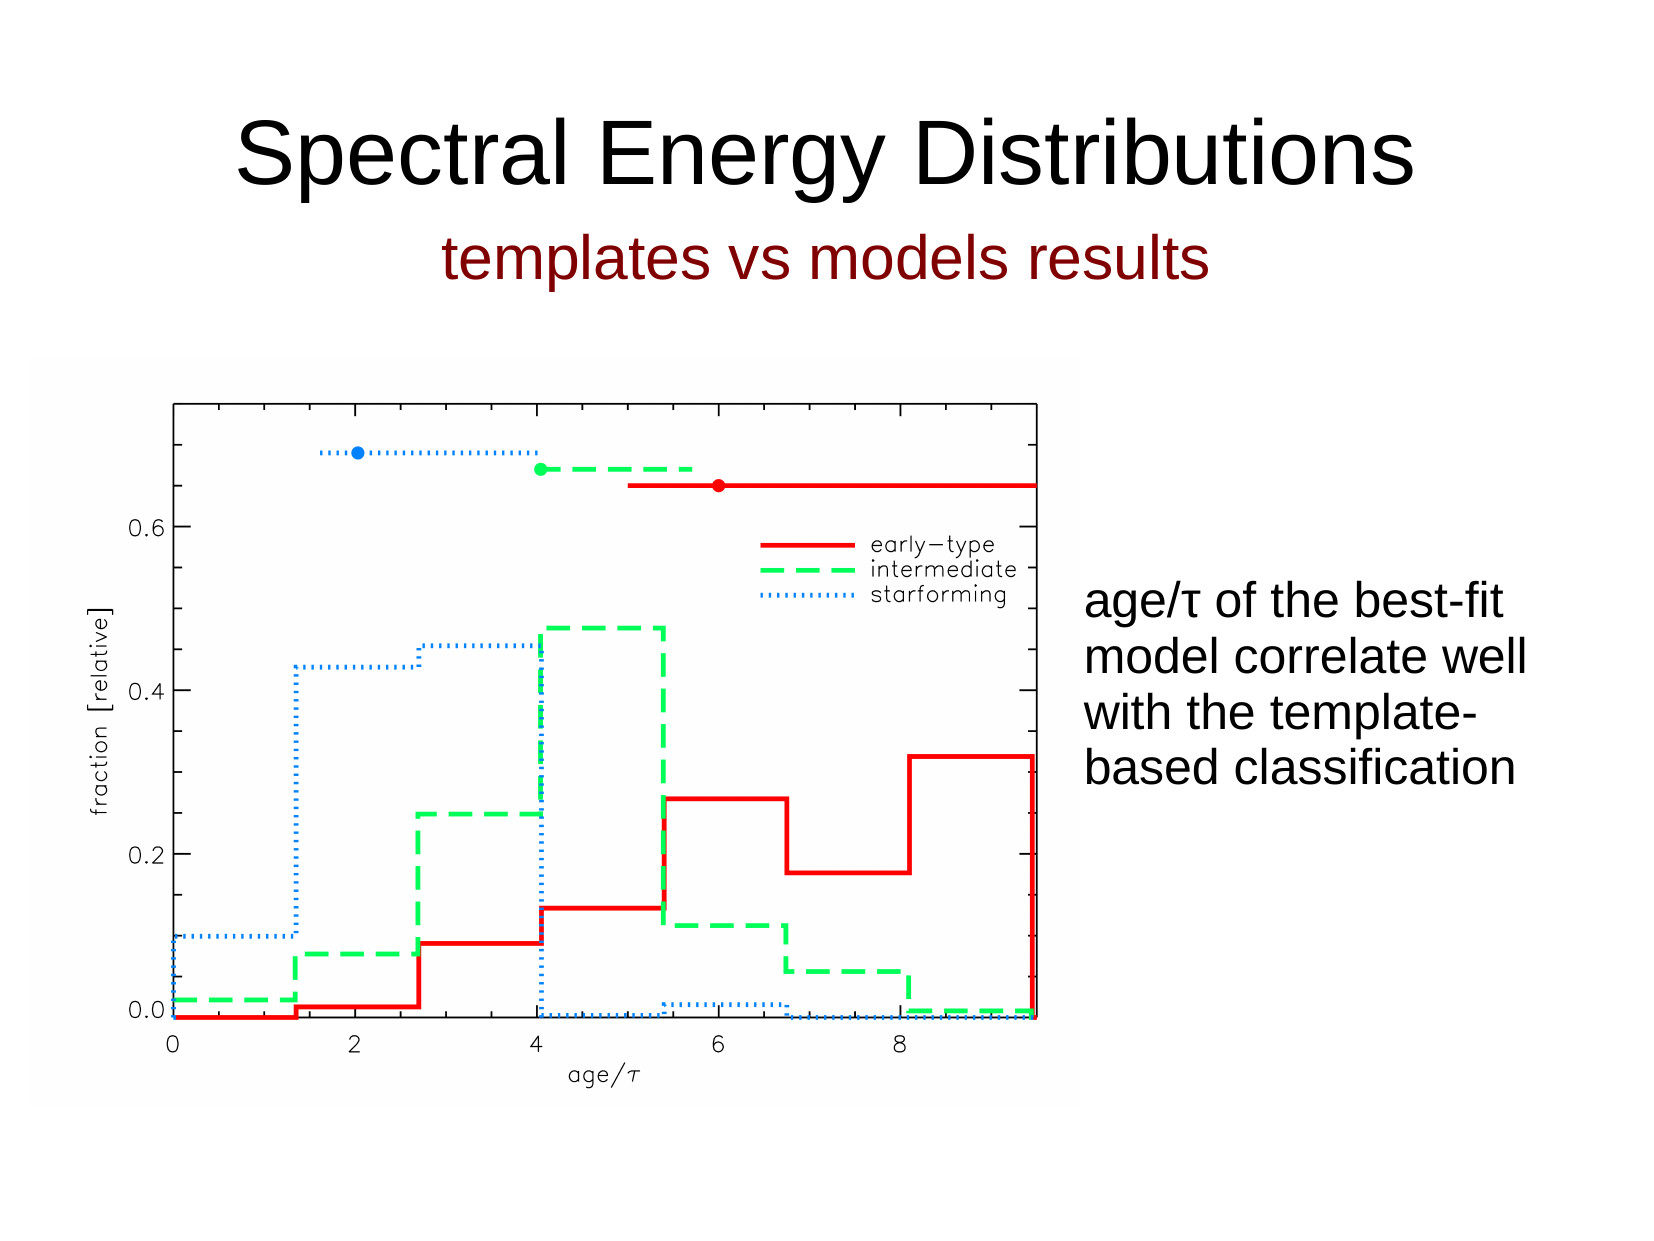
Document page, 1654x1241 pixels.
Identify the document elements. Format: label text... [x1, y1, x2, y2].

text_box age/τ of the best-fit model correlate well with the template-based classification [1068, 564, 1622, 848]
picture [29, 358, 1080, 1109]
title Spectral Energy Distributions [82, 49, 1571, 257]
text_box templates vs models results [426, 215, 1228, 300]
